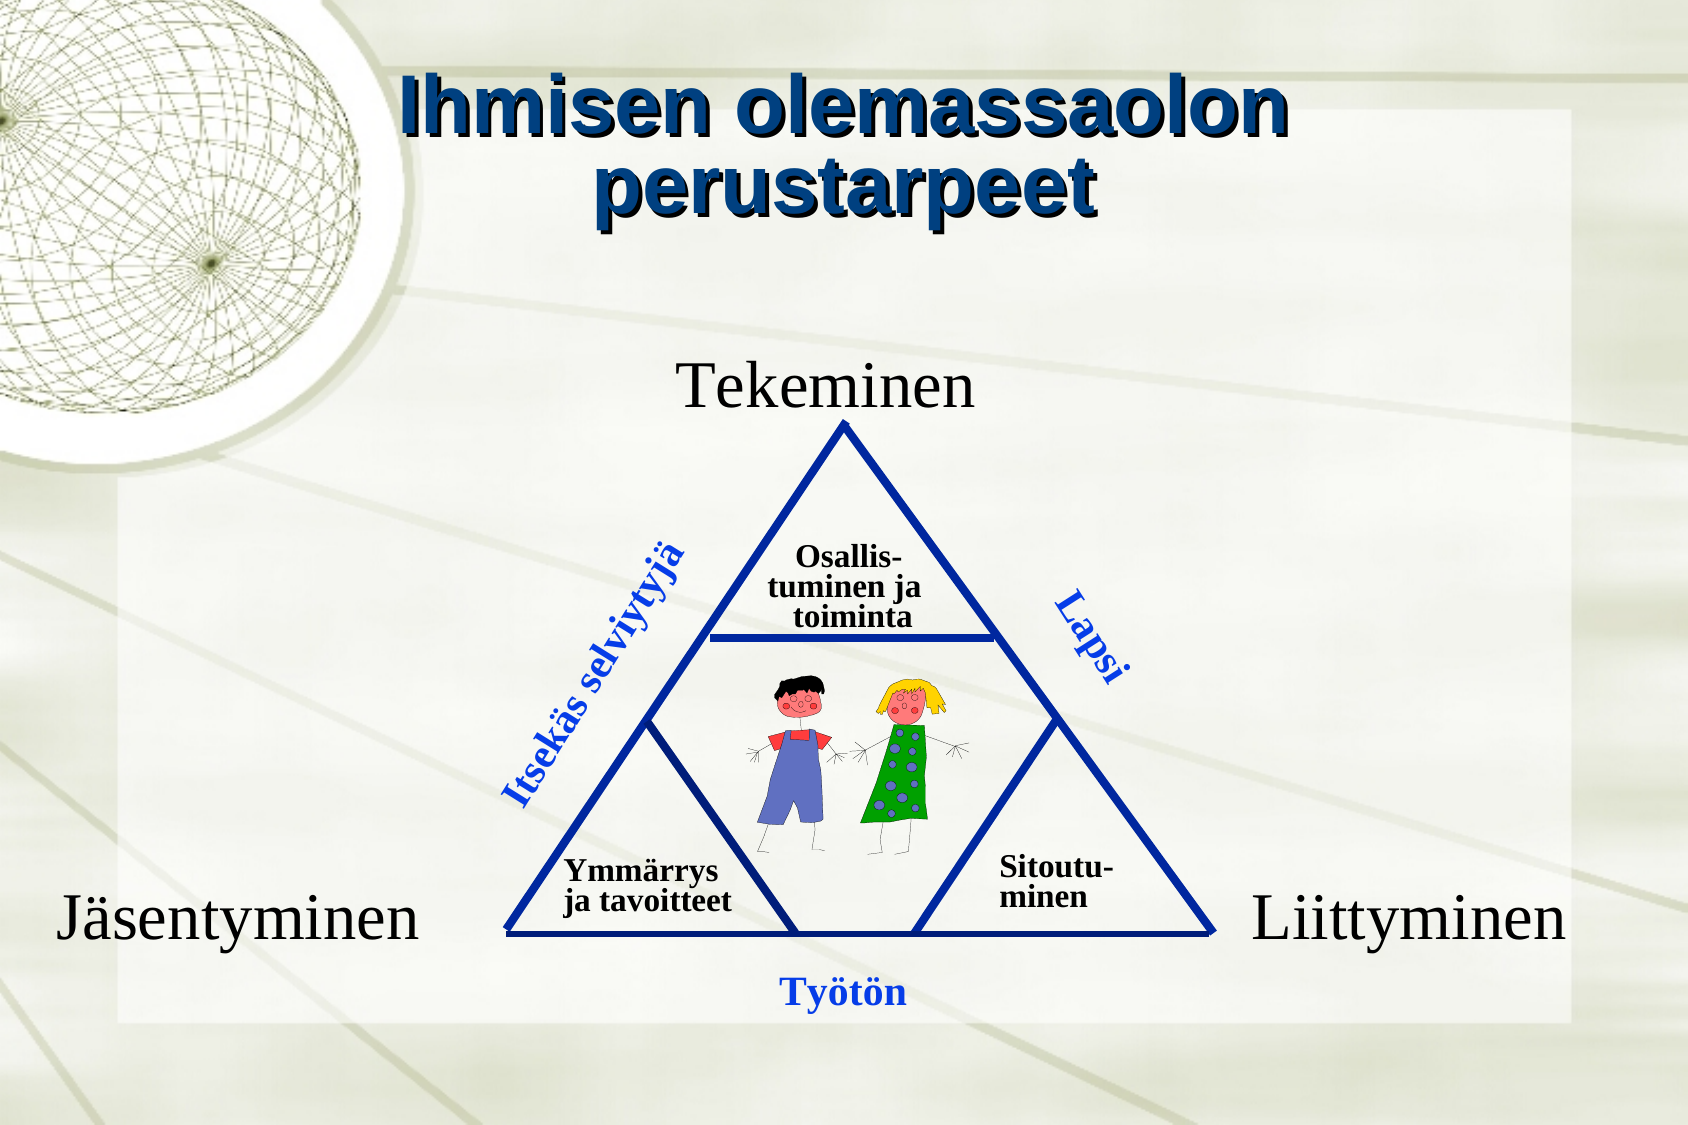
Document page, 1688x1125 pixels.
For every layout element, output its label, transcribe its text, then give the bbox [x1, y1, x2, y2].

text_box Sitoutu- minen [984, 846, 1129, 921]
text_box Ihmisen olemassaolon perustarpeet [225, 62, 1462, 237]
text_box Ymmärrys ja tavoitteet [548, 849, 748, 925]
text_box Lapsi [1033, 563, 1158, 708]
text_box Työtön [764, 956, 995, 1021]
text_box Jäsentyminen [41, 883, 436, 959]
text_box Liittyminen [1237, 883, 1583, 959]
text_box Tekeminen [660, 333, 992, 429]
text_box Osallis- tuminen ja toiminta [744, 536, 937, 642]
text_box Itsekäs selviytyjä [474, 512, 707, 832]
picture [0, 0, 1688, 1125]
